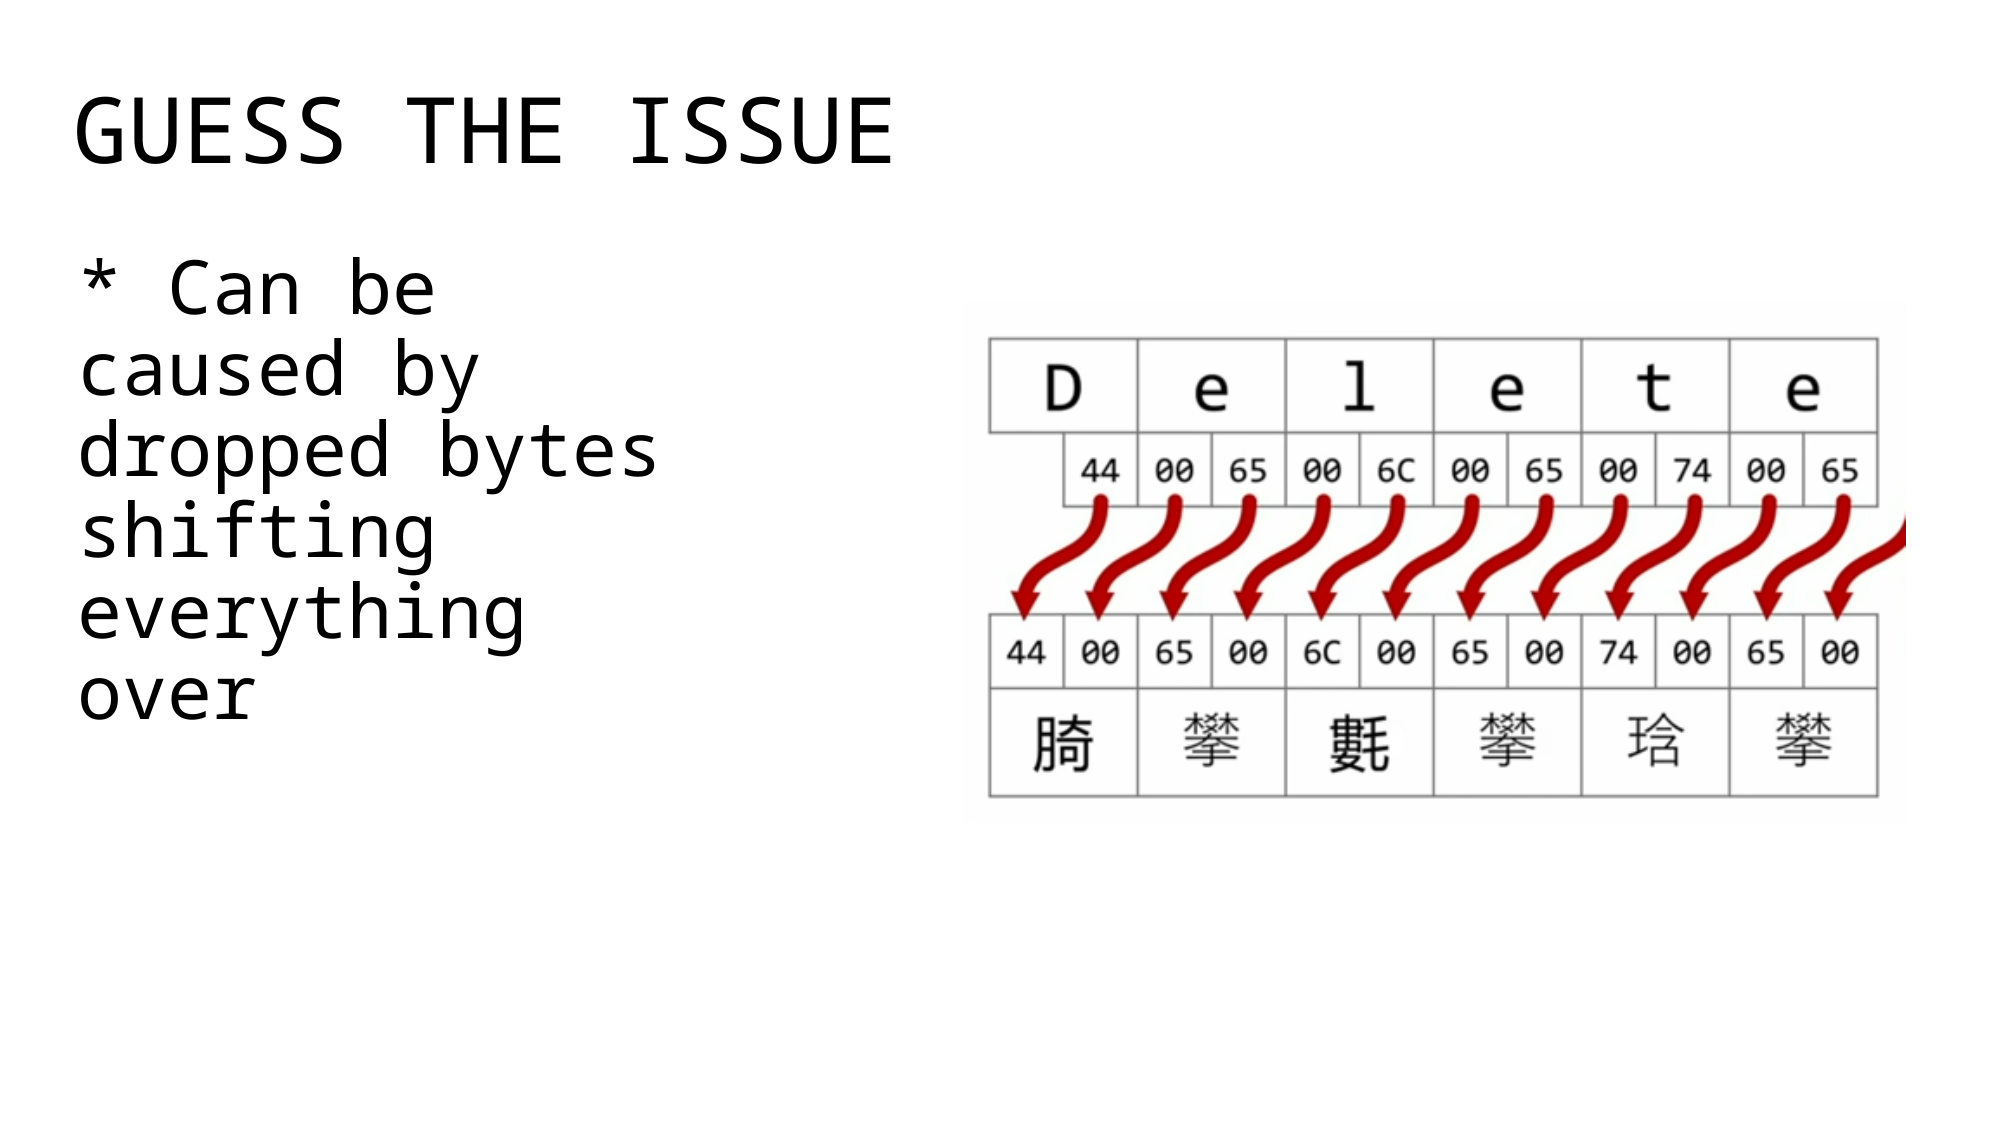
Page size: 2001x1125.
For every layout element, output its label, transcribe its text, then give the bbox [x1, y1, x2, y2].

text_box * Can be caused by dropped bytes shifting everything over [62, 242, 727, 763]
picture [964, 302, 1906, 823]
title GUESS THE ISSUE [59, 24, 1645, 243]
